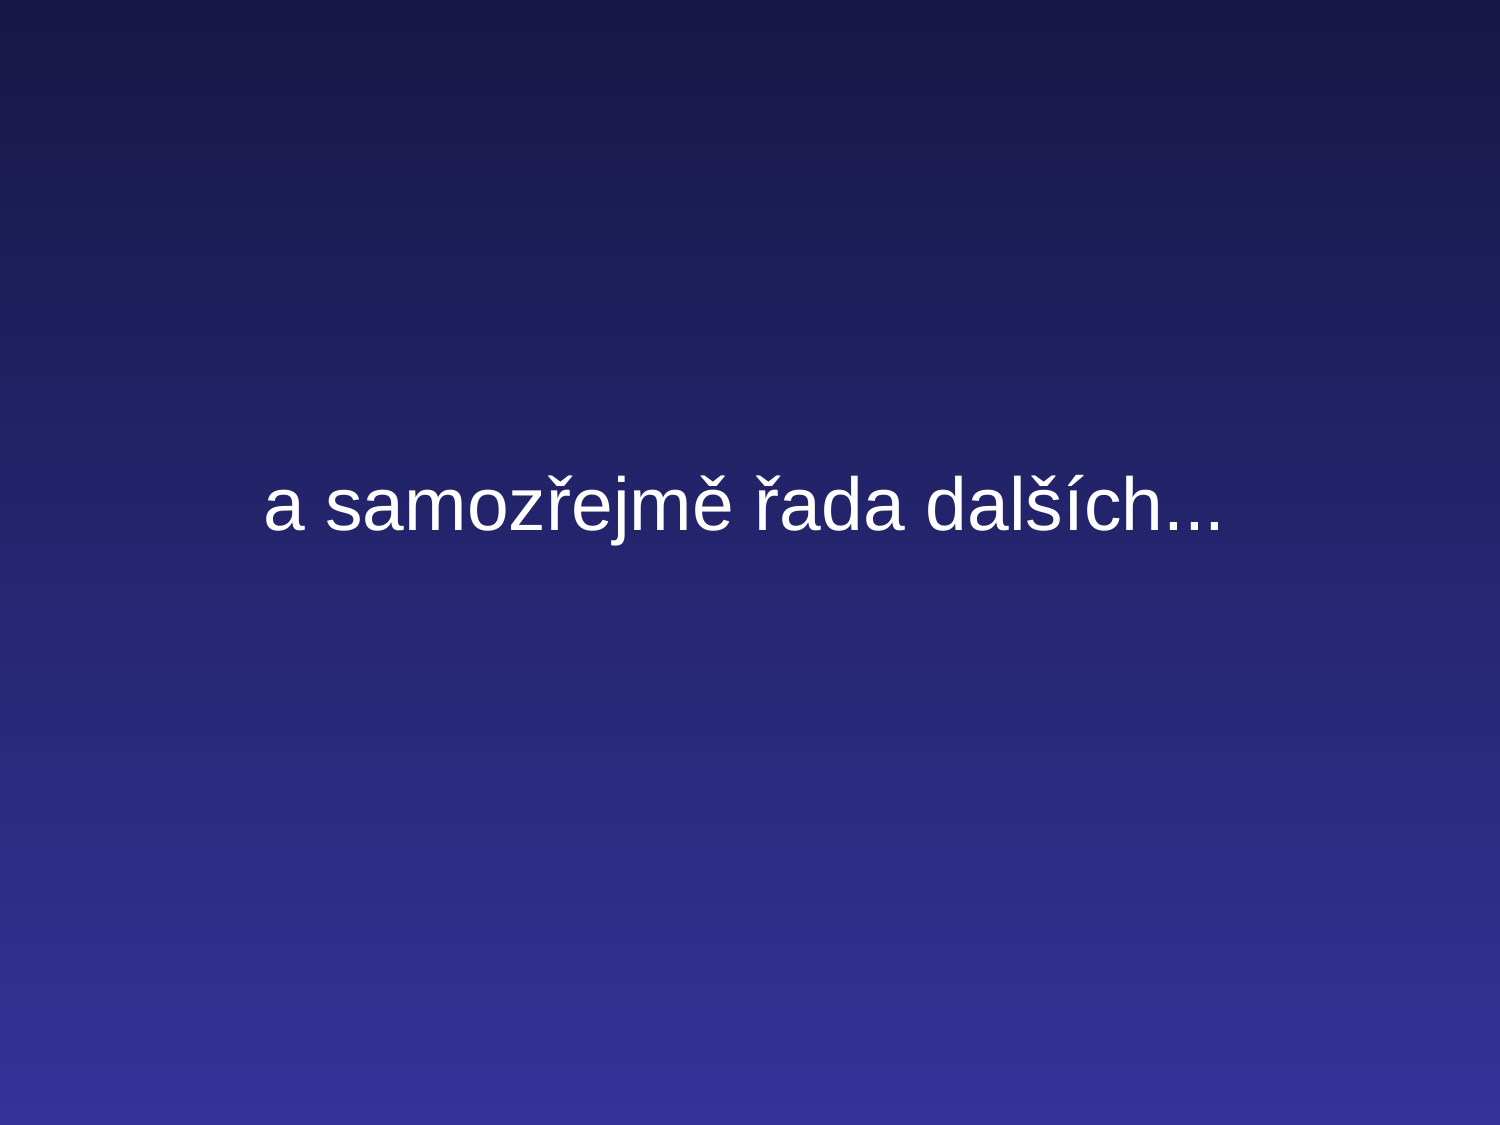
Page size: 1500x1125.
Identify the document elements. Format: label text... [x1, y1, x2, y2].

text_box a samozřejmě řada dalších... [69, 0, 1420, 1006]
